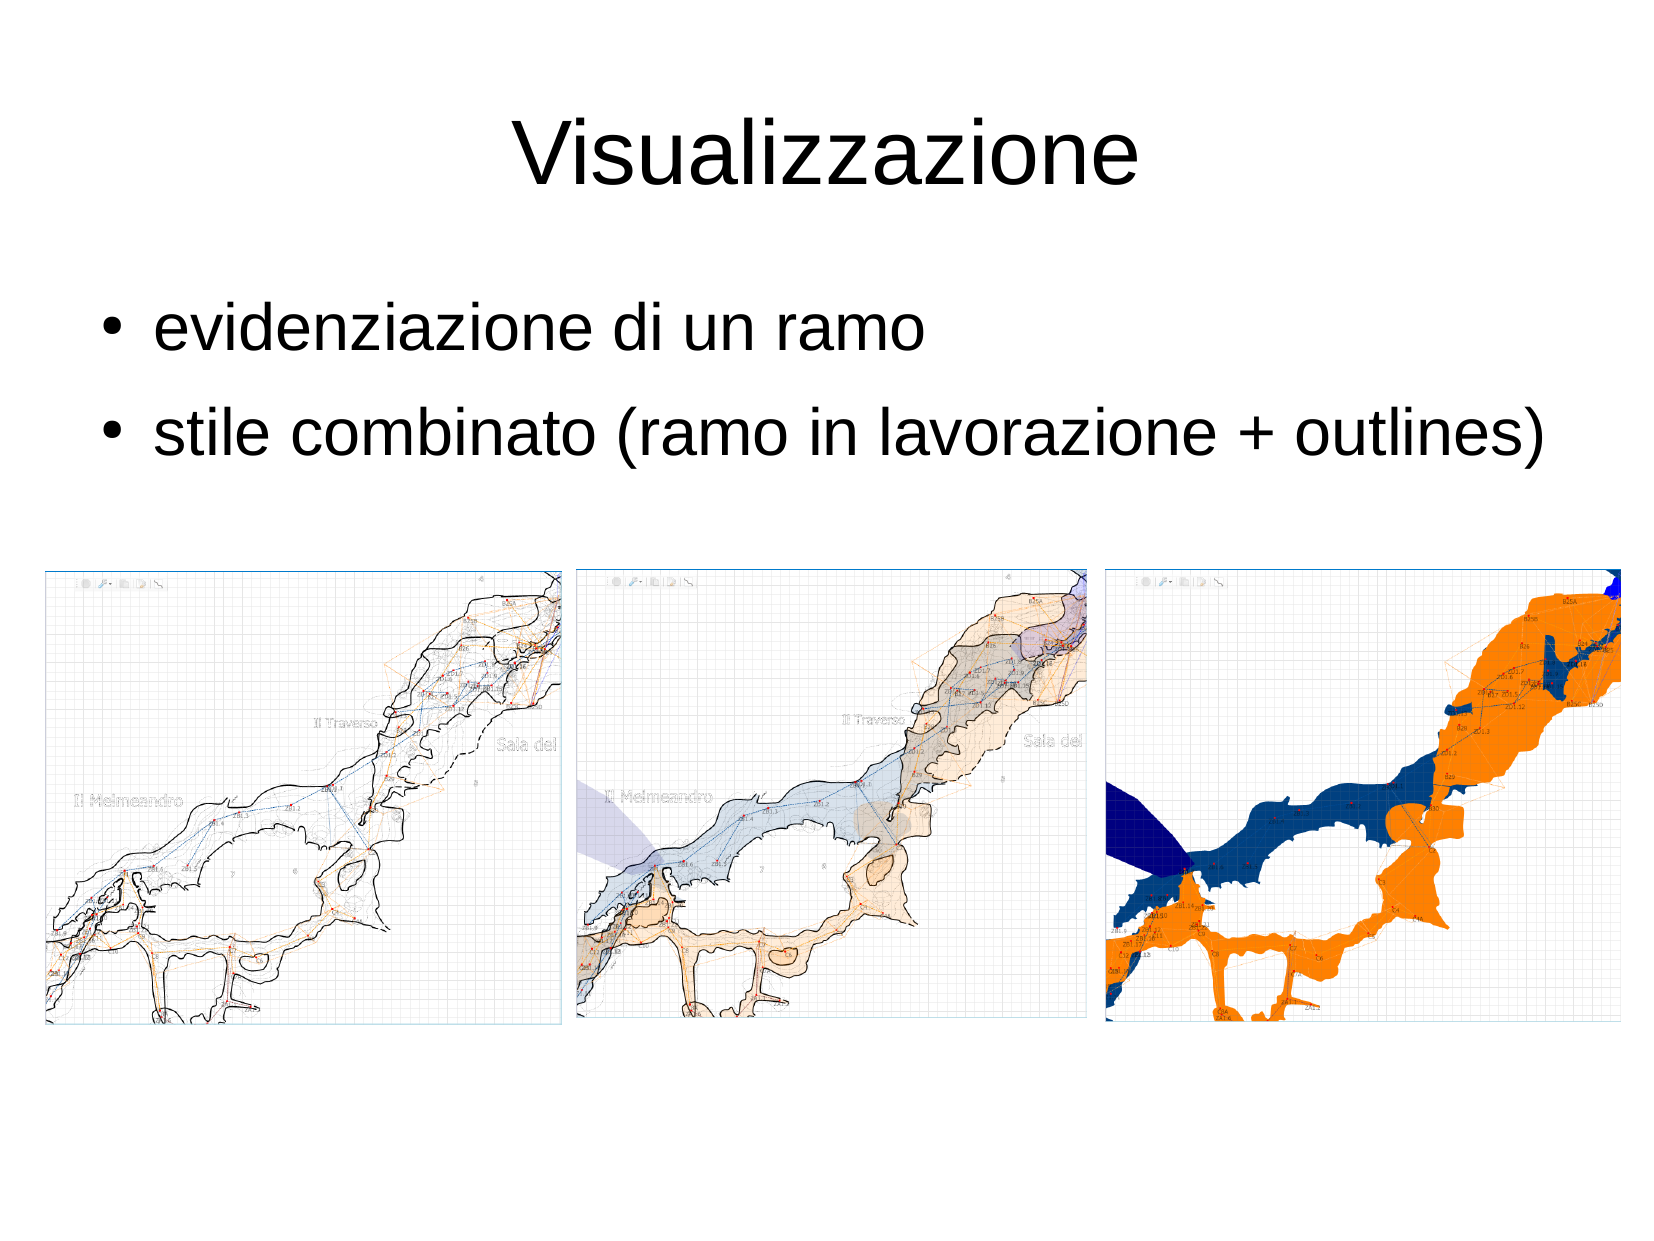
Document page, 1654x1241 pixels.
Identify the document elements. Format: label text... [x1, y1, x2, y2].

picture [1105, 569, 1621, 1022]
list evidenziazione di un ramo stile combinato (ramo in lavorazione + outlines) [82, 290, 1571, 1109]
picture [576, 569, 1087, 1018]
title Visualizzazione [82, 49, 1571, 257]
picture [45, 571, 562, 1025]
